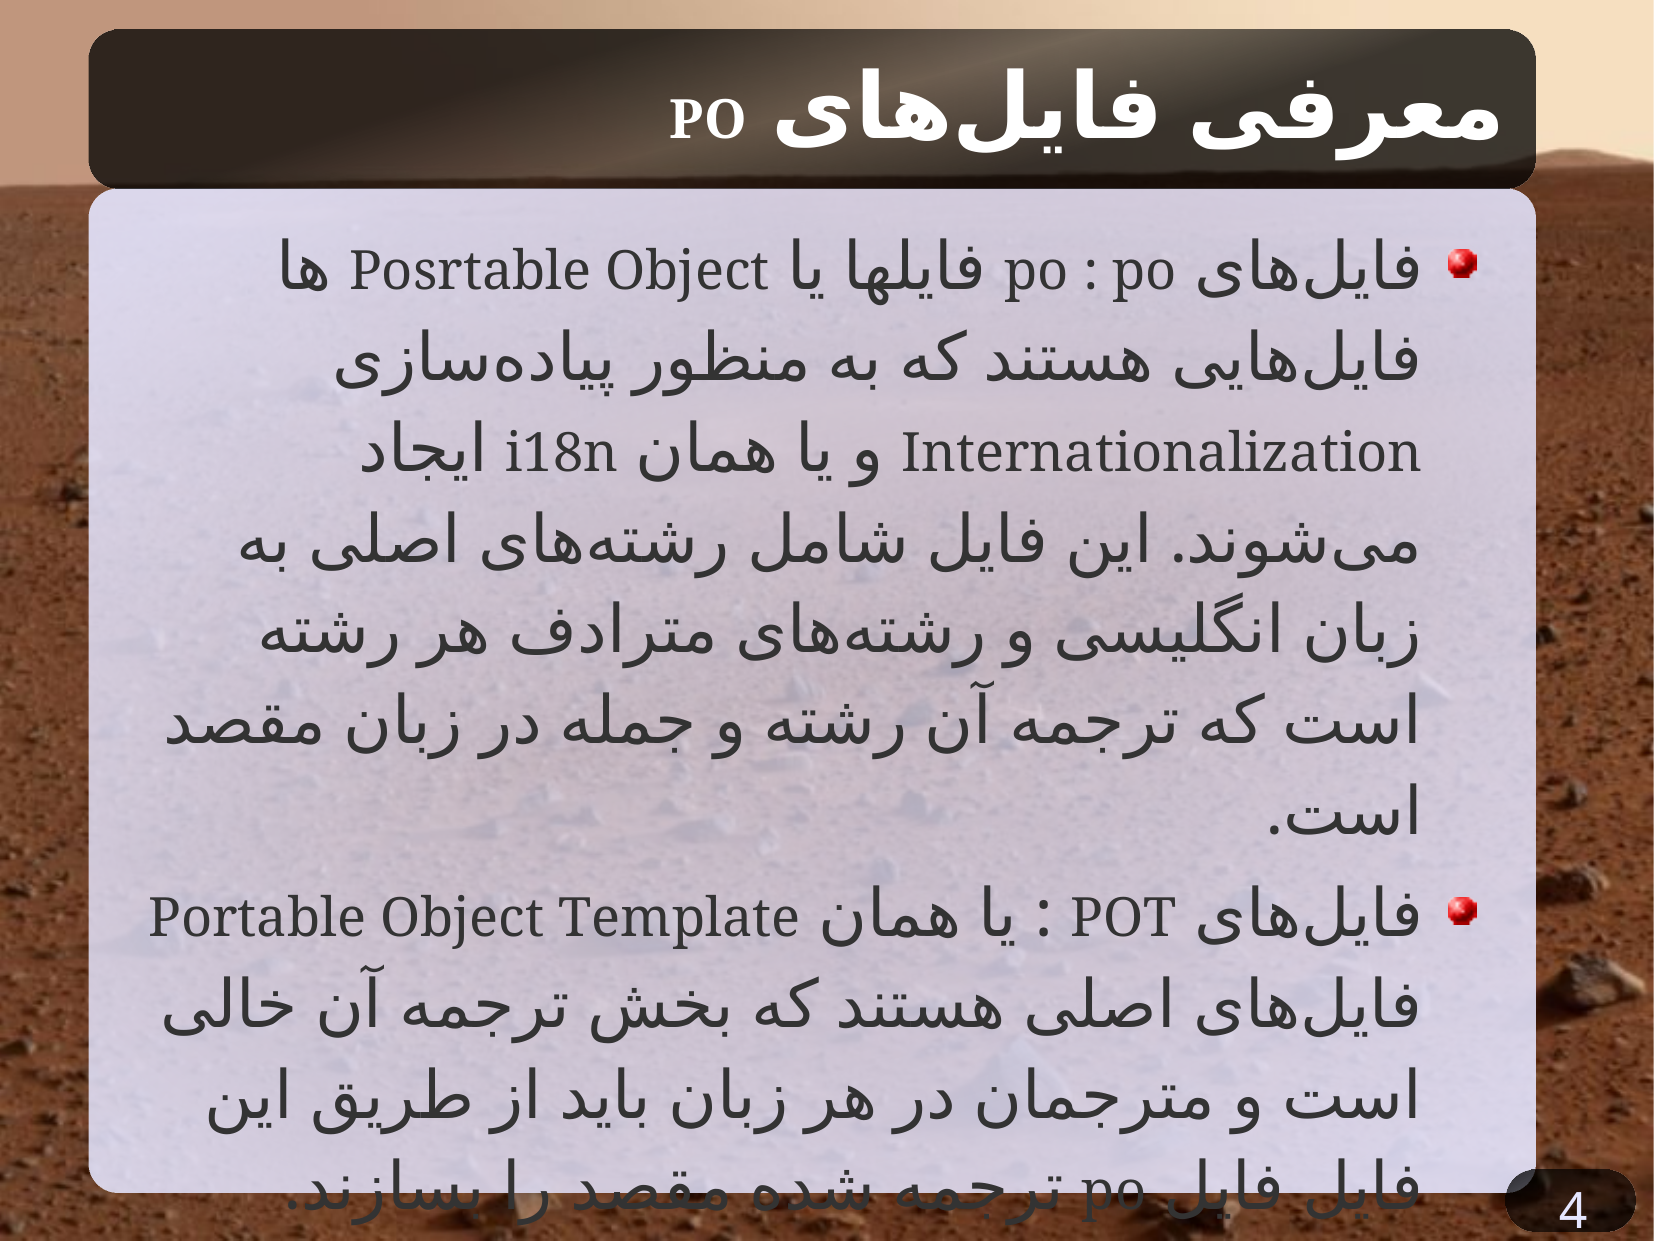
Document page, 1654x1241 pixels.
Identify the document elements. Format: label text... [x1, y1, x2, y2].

list فایل‌های po : po فایلها یا Posrtable Object ها فایل‌هایی هستند که به منظور پیاده‌سازی Internationalization و یا همان i18n ایجاد می‌شوند. این فایل شامل رشته‌های اصلی به زبان انگلیسی و رشته‌های مترادف هر رشته است که ترجمه آن رشته و جمله در زبان مقصد است. فایل‌های POT : یا همان Portable Object Template فایل‌های اصلی هستند که بخش ترجمه آن خالی است و مترجمان در هر زبان باید از طریق این فایل فایل po ترجمه شده مقصد را بسازند. [118, 218, 1477, 1164]
picture [0, 0, 1654, 1241]
title معرفی فایل‌های PO [118, 29, 1506, 178]
